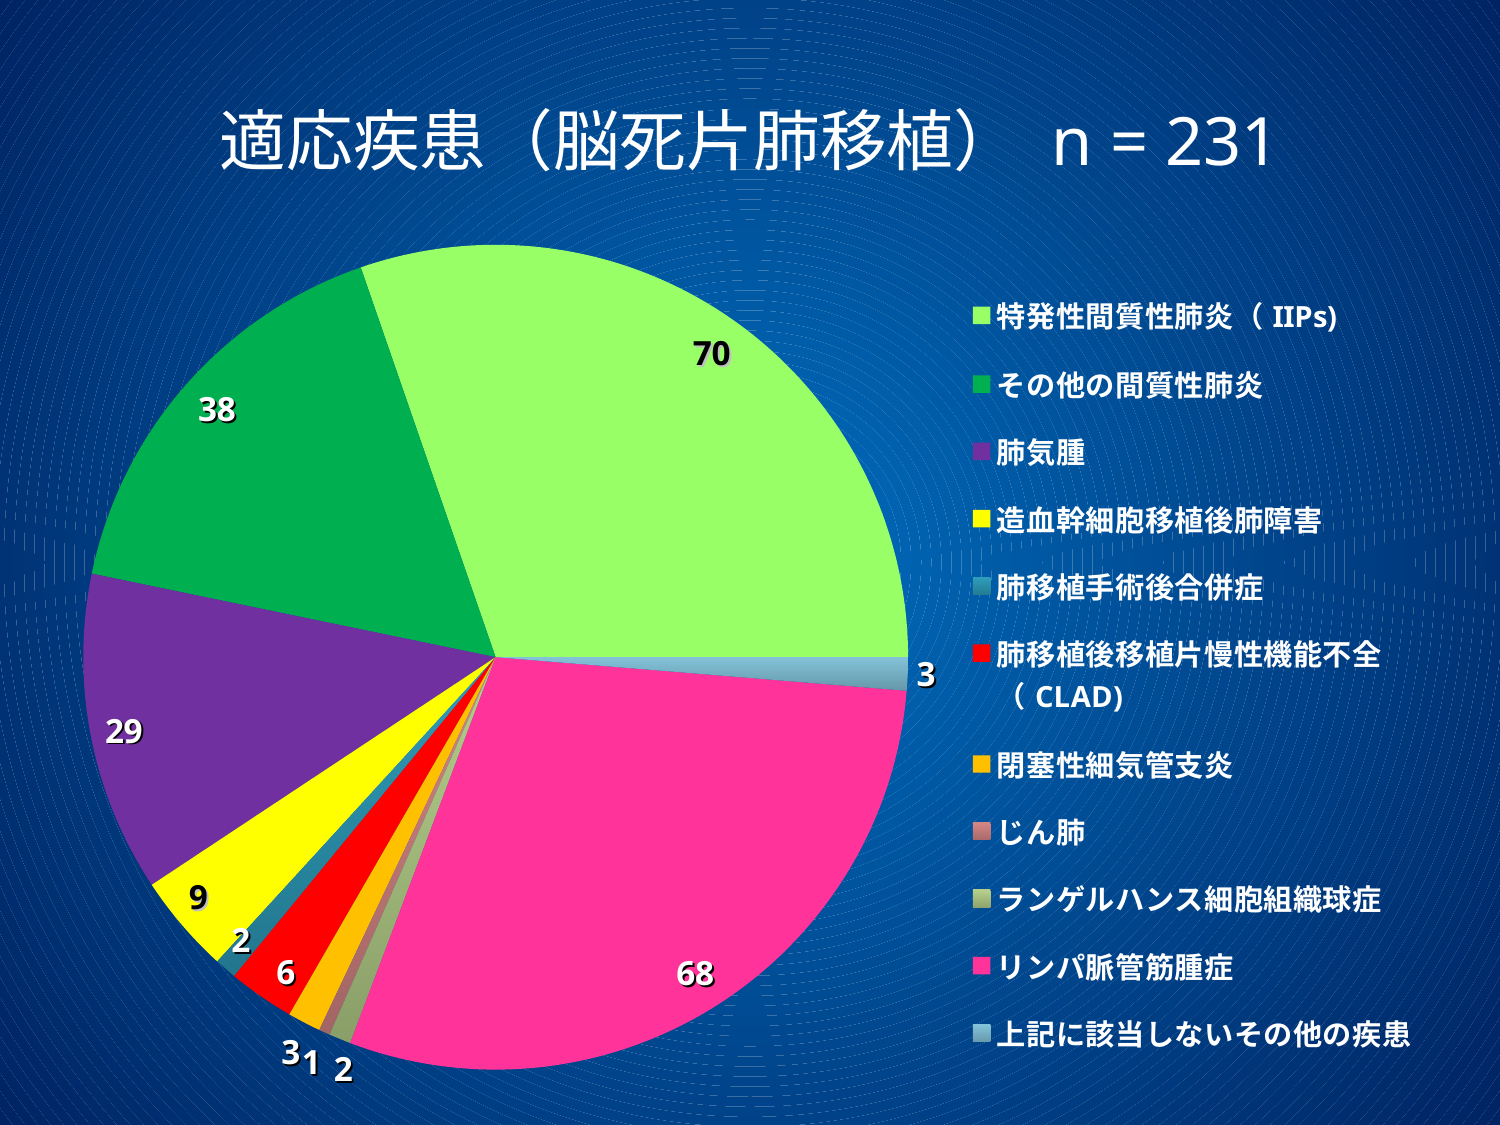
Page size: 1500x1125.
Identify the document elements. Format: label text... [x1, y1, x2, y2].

title 適応疾患（脳死片肺移植） n = 231 [75, 45, 1426, 226]
chart [17, 226, 1473, 1125]
